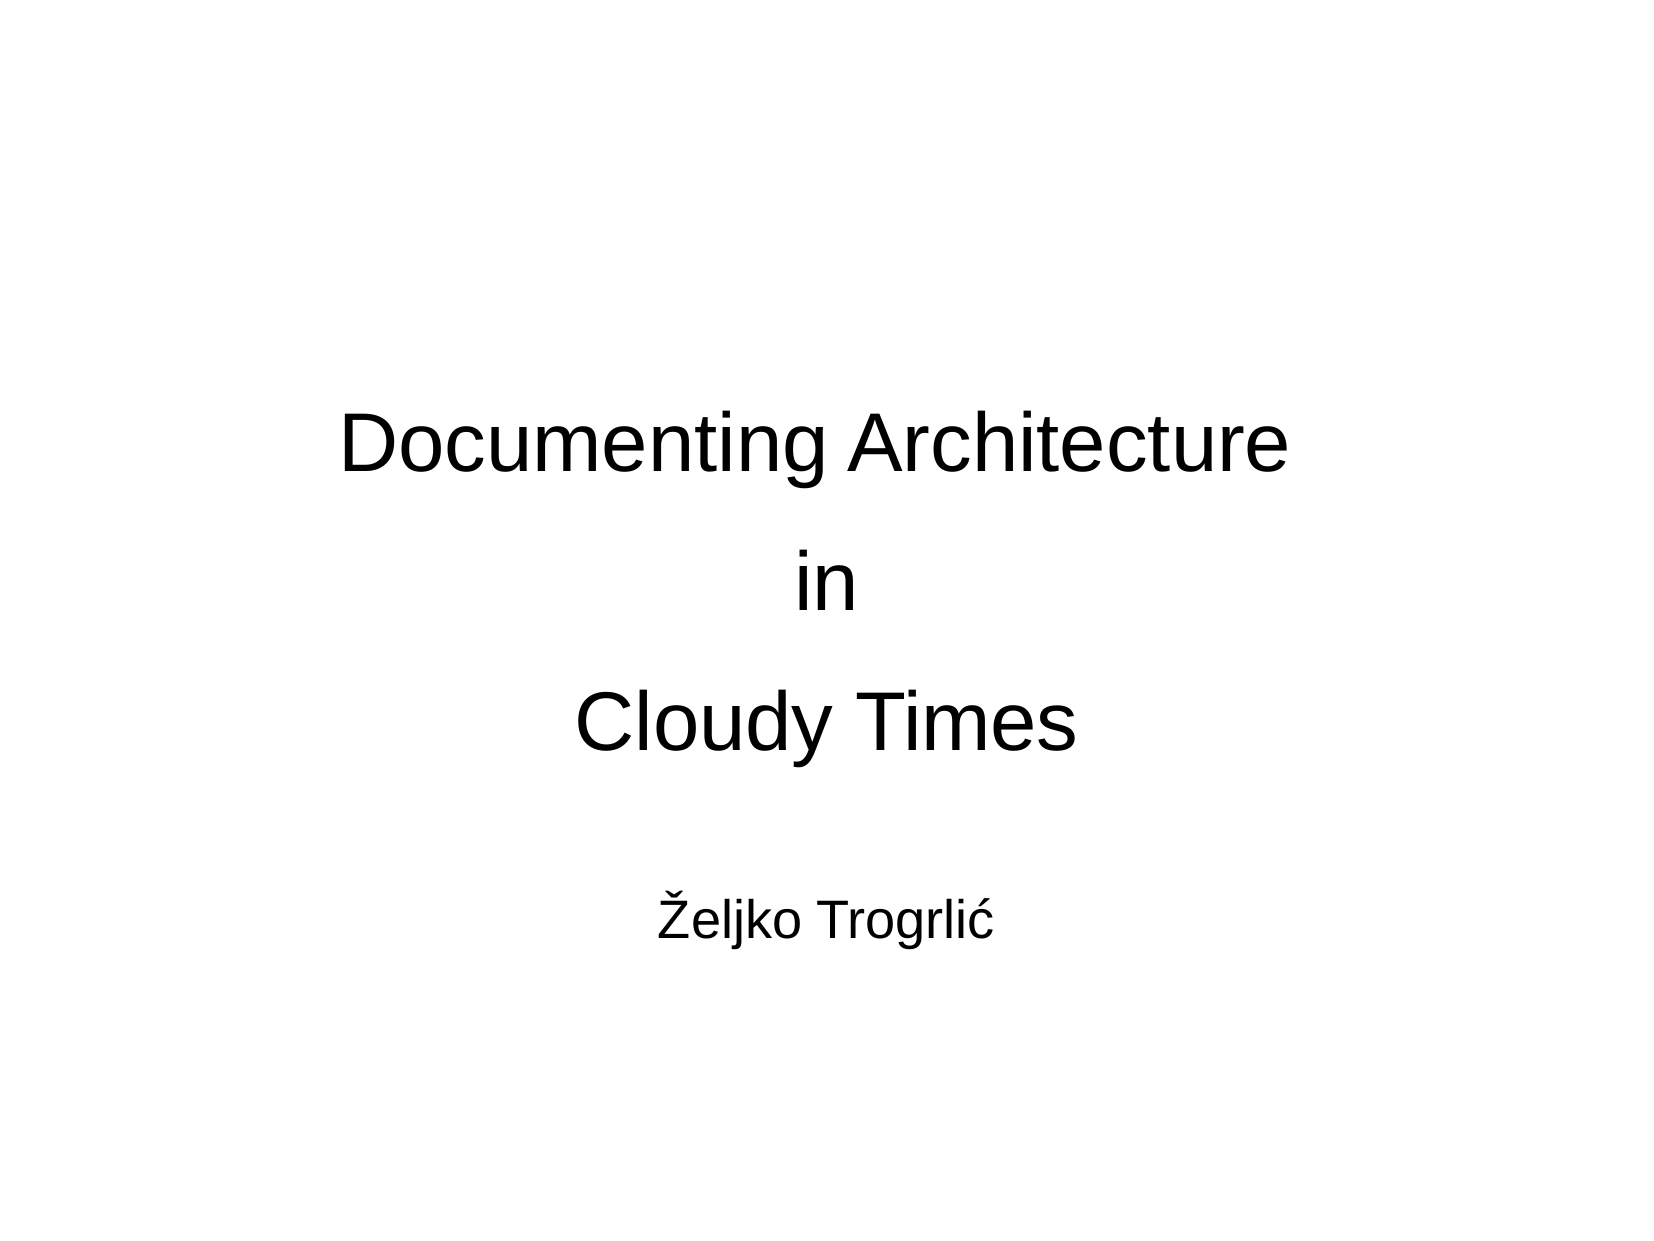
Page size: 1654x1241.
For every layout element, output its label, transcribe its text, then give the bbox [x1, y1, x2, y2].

subtitle Documenting Architecture in Cloudy Times Željko Trogrlić [82, 290, 1571, 1010]
